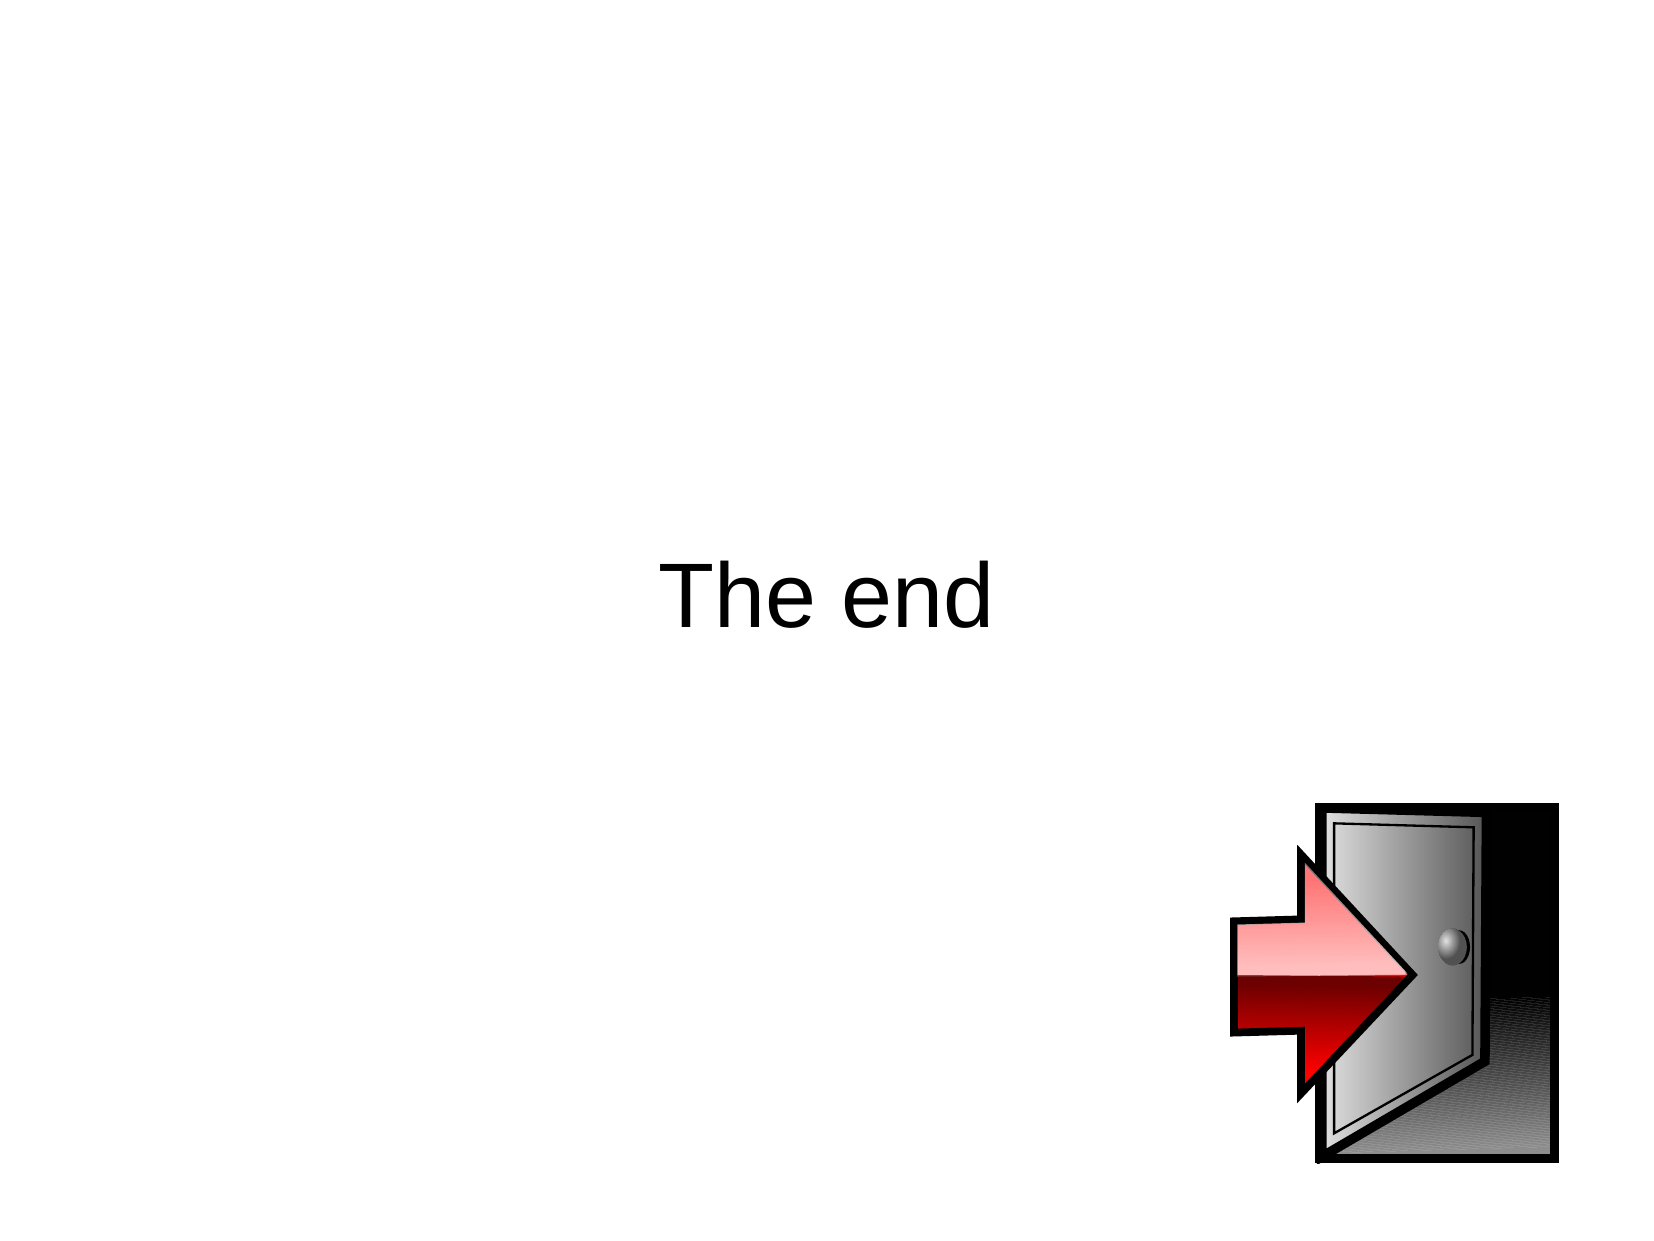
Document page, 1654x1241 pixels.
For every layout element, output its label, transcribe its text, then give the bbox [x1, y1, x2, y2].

picture [1230, 803, 1560, 1164]
title The end [82, 492, 1571, 700]
